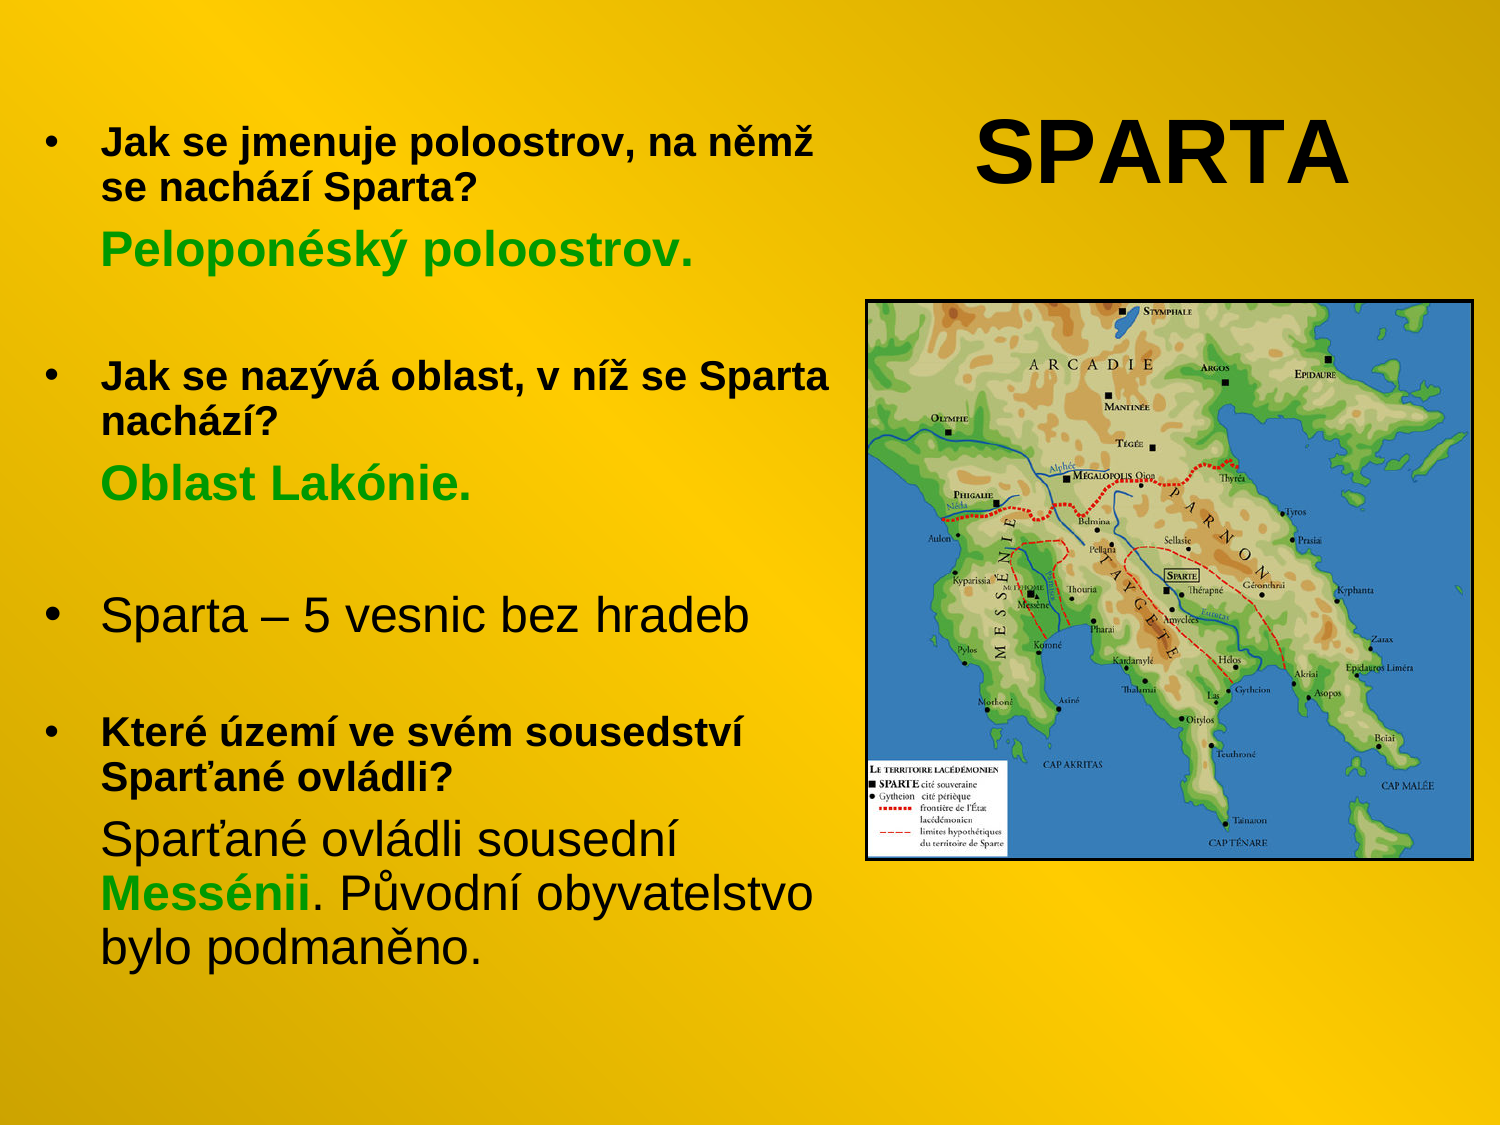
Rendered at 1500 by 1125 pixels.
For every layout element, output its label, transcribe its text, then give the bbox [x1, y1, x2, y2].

list Jak se jmenuje poloostrov, na němž se nachází Sparta? Peloponéský poloostrov. Jak se nazývá oblast, v níž se Sparta nachází? Oblast Lakónie. Sparta – 5 vesnic bez hradeb Které území ve svém sousedství Sparťané ovládli? Sparťané ovládli sousední Messénii. Původní obyvatelstvo bylo podmaněno. [29, 113, 845, 1071]
picture [868, 302, 1471, 858]
title SPARTA [868, 54, 1459, 240]
